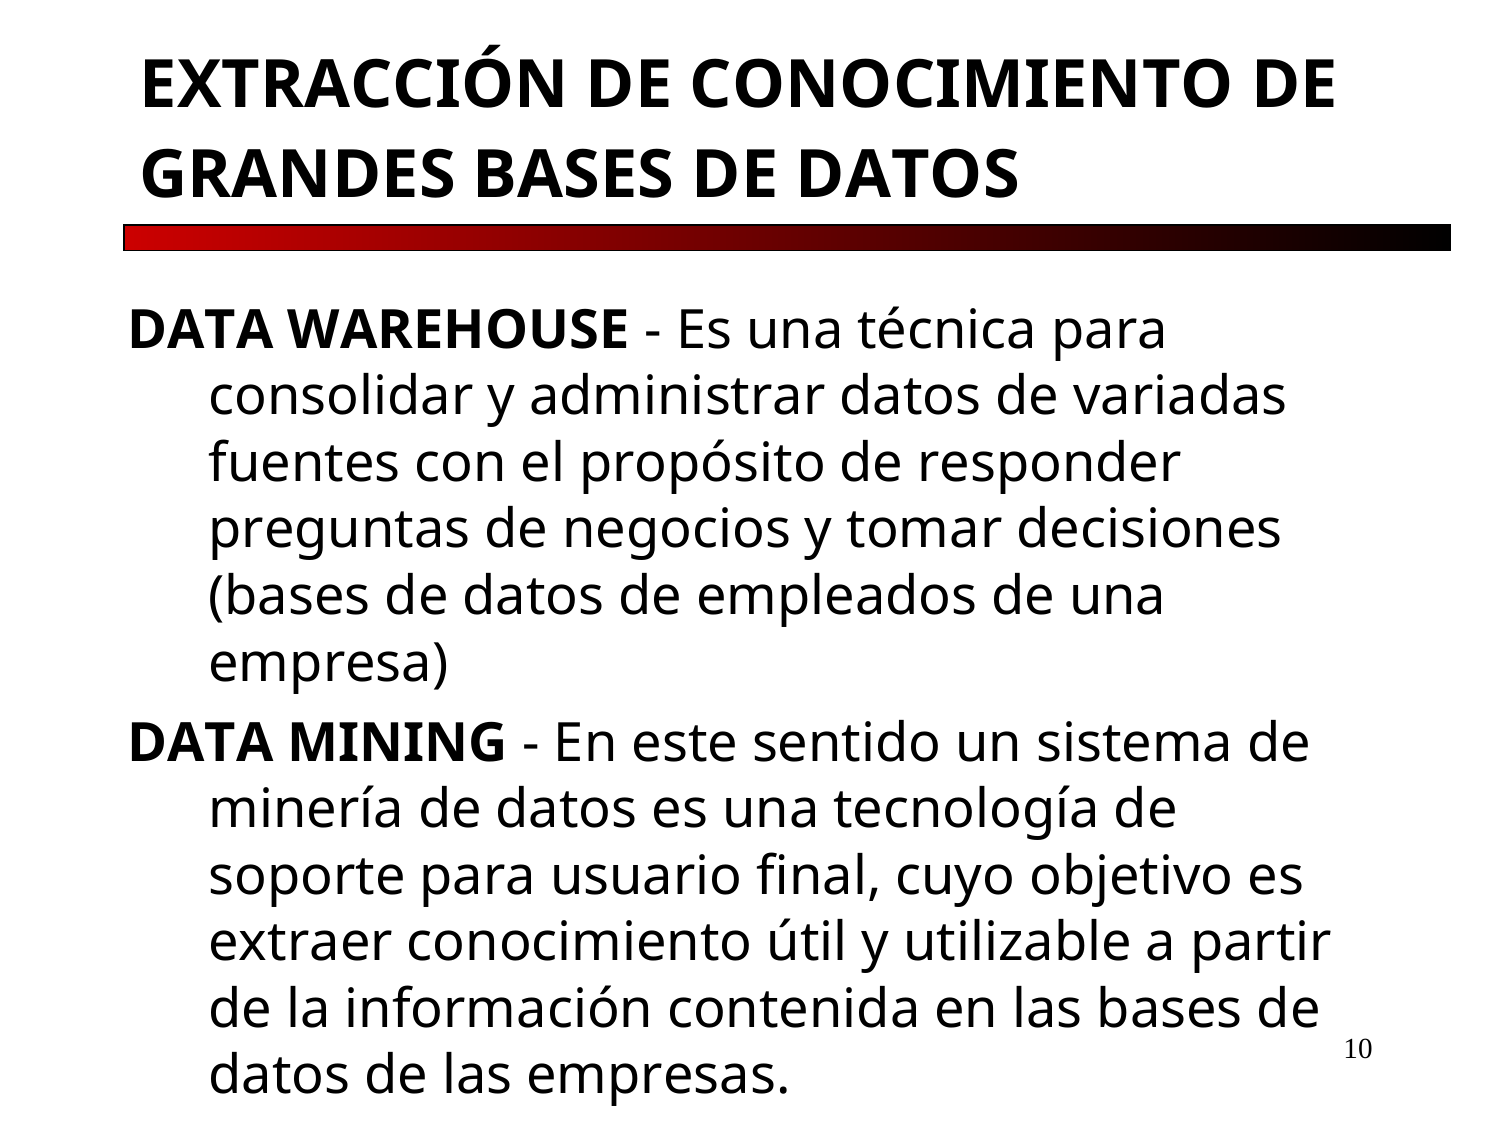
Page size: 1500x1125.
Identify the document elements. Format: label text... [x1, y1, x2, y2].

title EXTRACCIÓN DE CONOCIMIENTO DE GRANDES BASES DE DATOS [125, 54, 1463, 225]
list DATA WAREHOUSE - Es una técnica para consolidar y administrar datos de variadas fuentes con el propósito de responder preguntas de negocios y tomar decisiones (bases de datos de empleados de una empresa) DATA MINING - En este sentido un sistema de minería de datos es una tecnología de soporte para usuario final, cuyo objetivo es extraer conocimiento útil y utilizable a partir de la información contenida en las bases de datos de las empresas. [112, 287, 1388, 1088]
